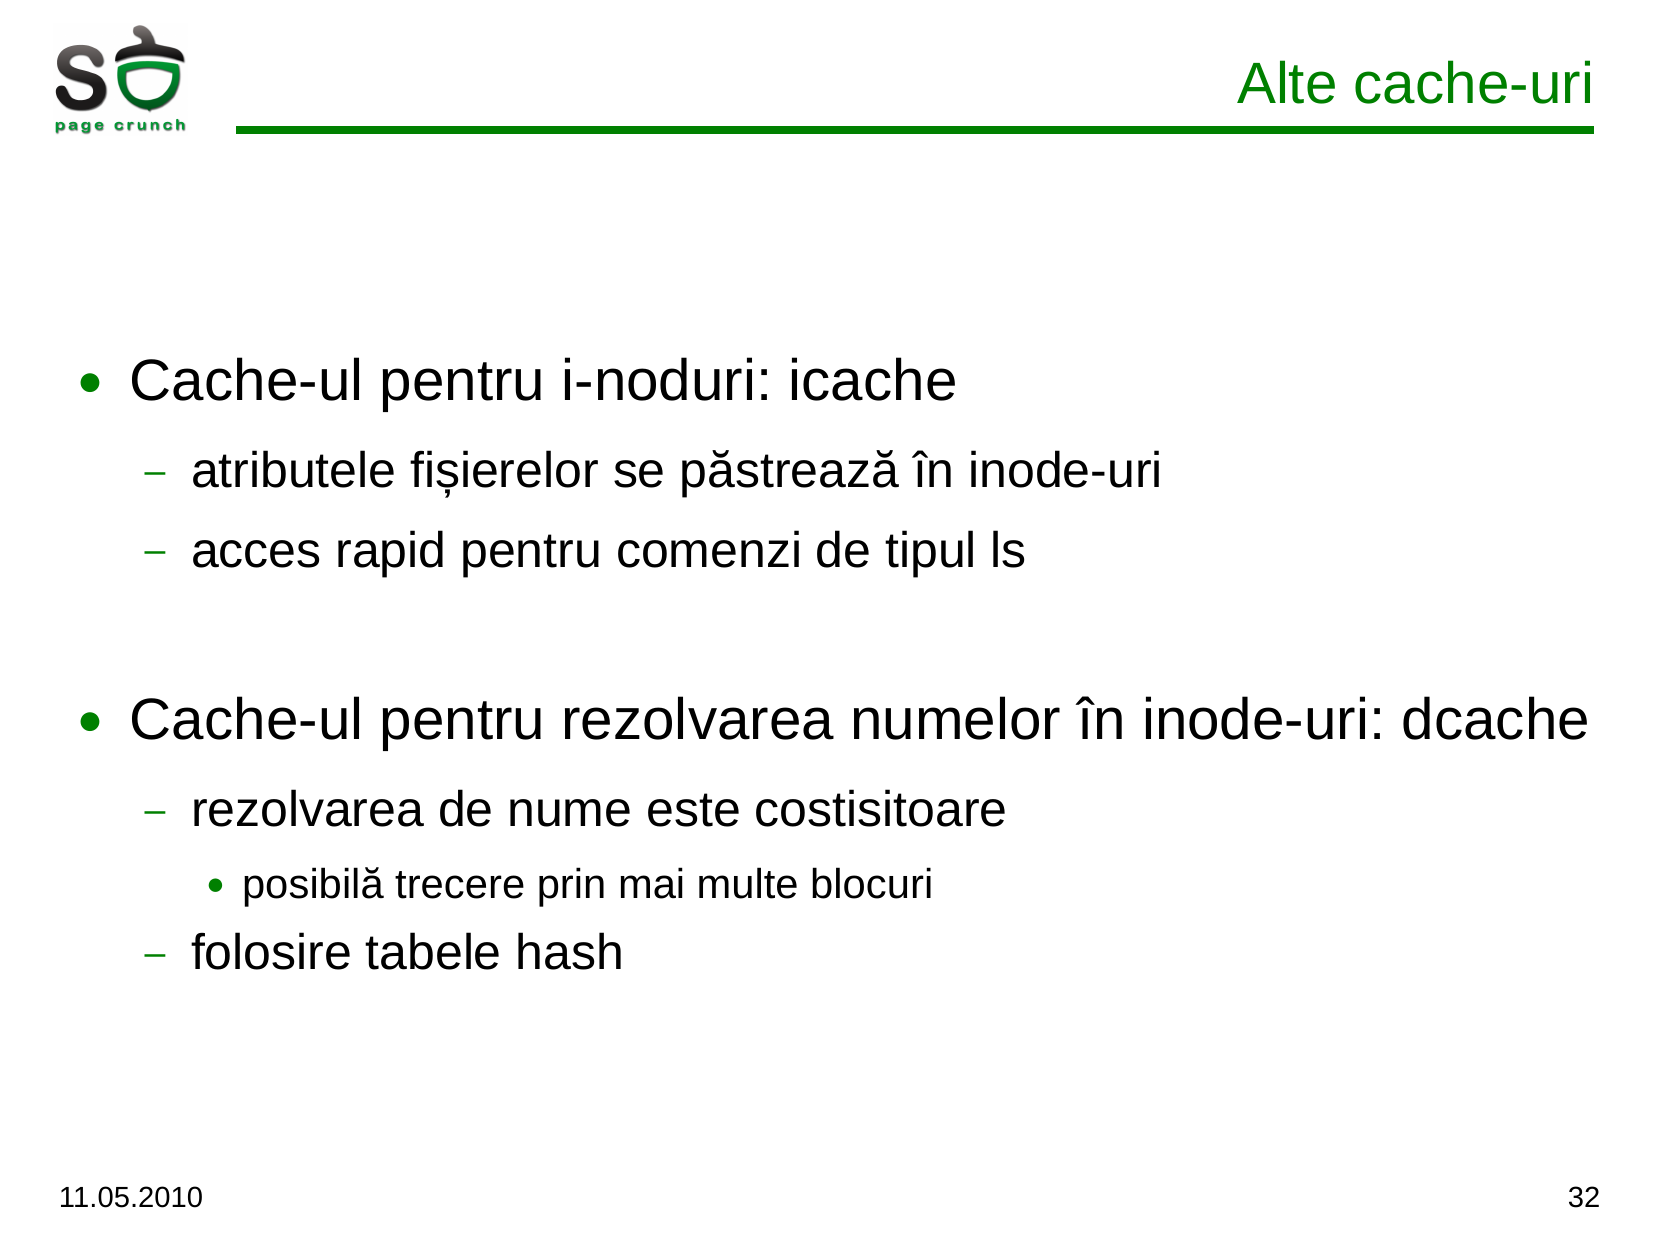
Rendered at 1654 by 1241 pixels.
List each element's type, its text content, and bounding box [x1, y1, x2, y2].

picture [53, 23, 188, 136]
title Alte cache-uri [236, 49, 1595, 119]
list Cache-ul pentru i-noduri: icache atributele fișierelor se păstrează în inode-uri acces rapid pentru comenzi de tipul ls Cache-ul pentru rezolvarea numelor în inode-uri: dcache rezolvarea de nume este costisitoare posibilă trecere prin mai multe blocuri folosire tabele hash [59, 177, 1595, 1152]
